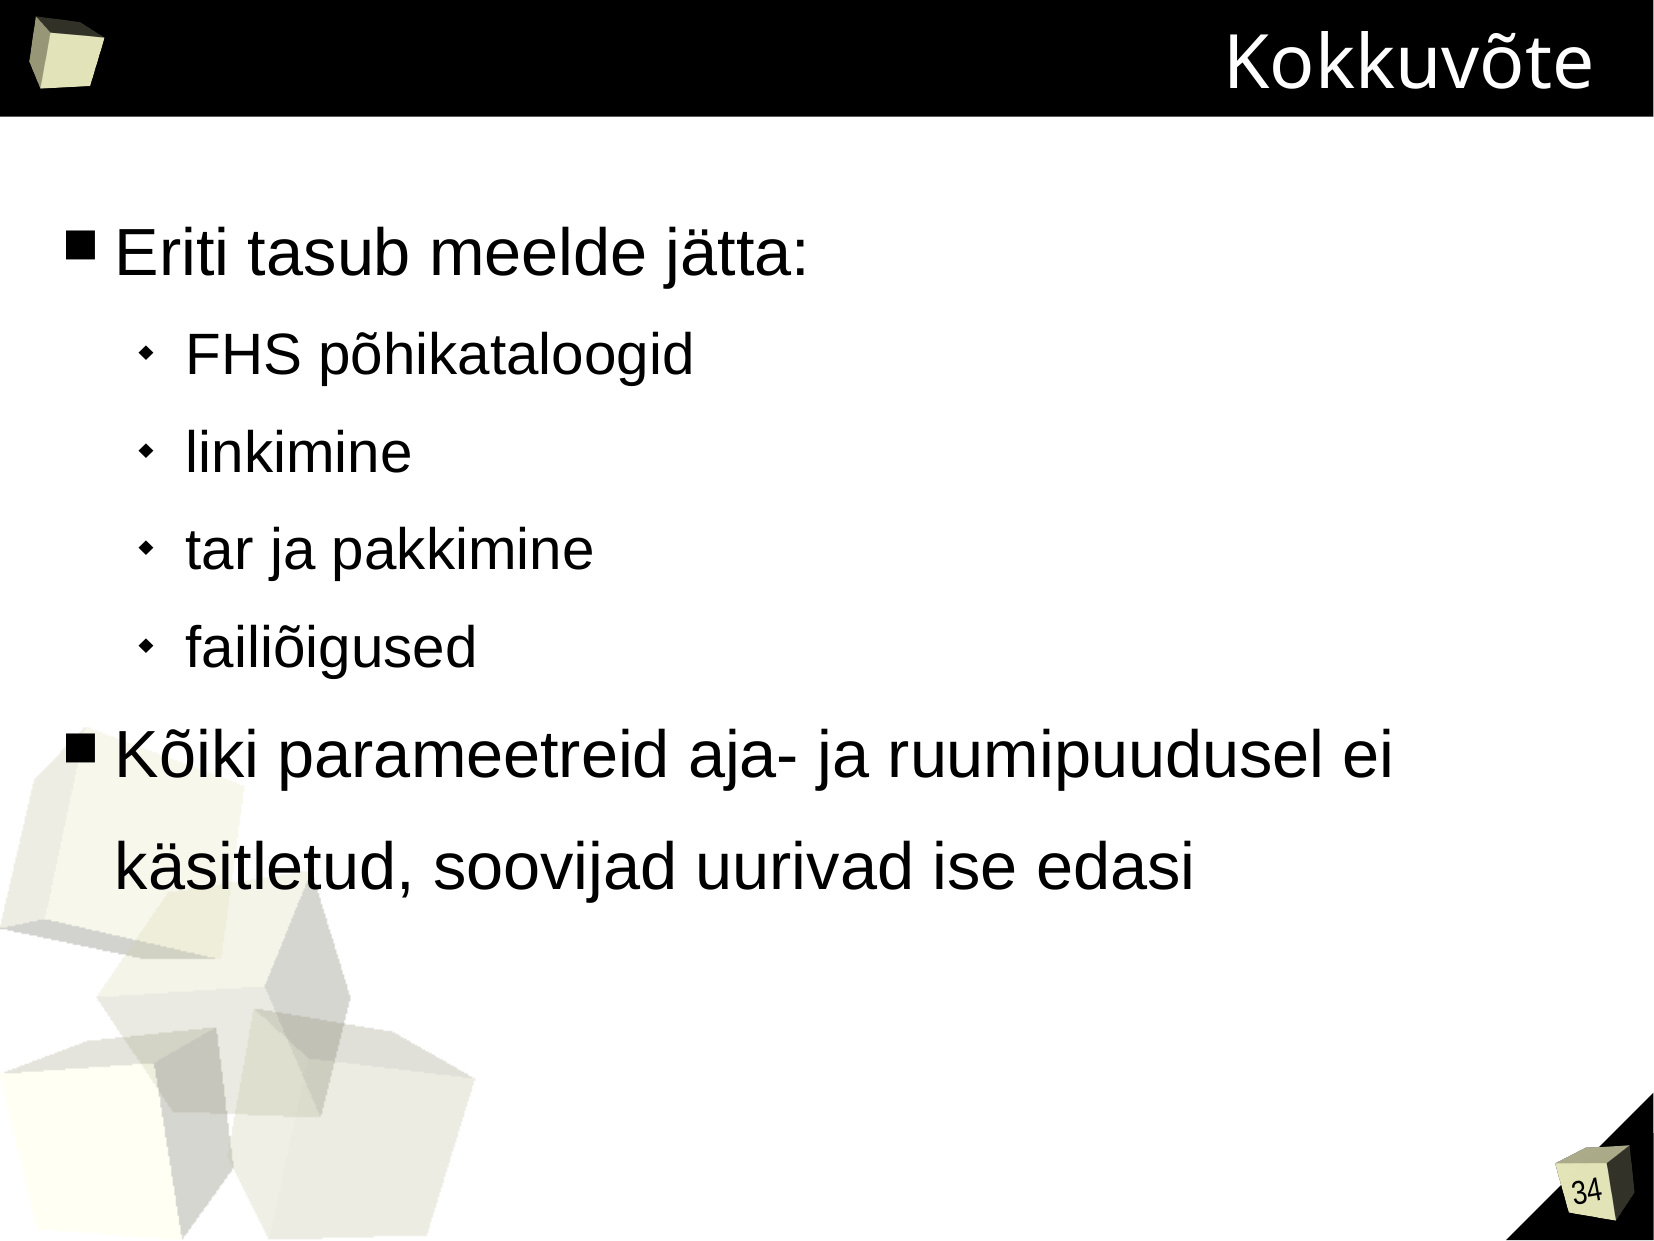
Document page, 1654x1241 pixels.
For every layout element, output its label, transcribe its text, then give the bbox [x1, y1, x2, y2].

title Kokkuvõte [118, 0, 1595, 119]
list Eriti tasub meelde jätta: FHS põhikataloogid linkimine tar ja pakkimine failiõigused Kõiki parameetreid aja- ja ruumipuudusel ei käsitletud, soovijad uurivad ise edasi [44, 177, 1611, 1214]
picture [0, 726, 477, 1241]
